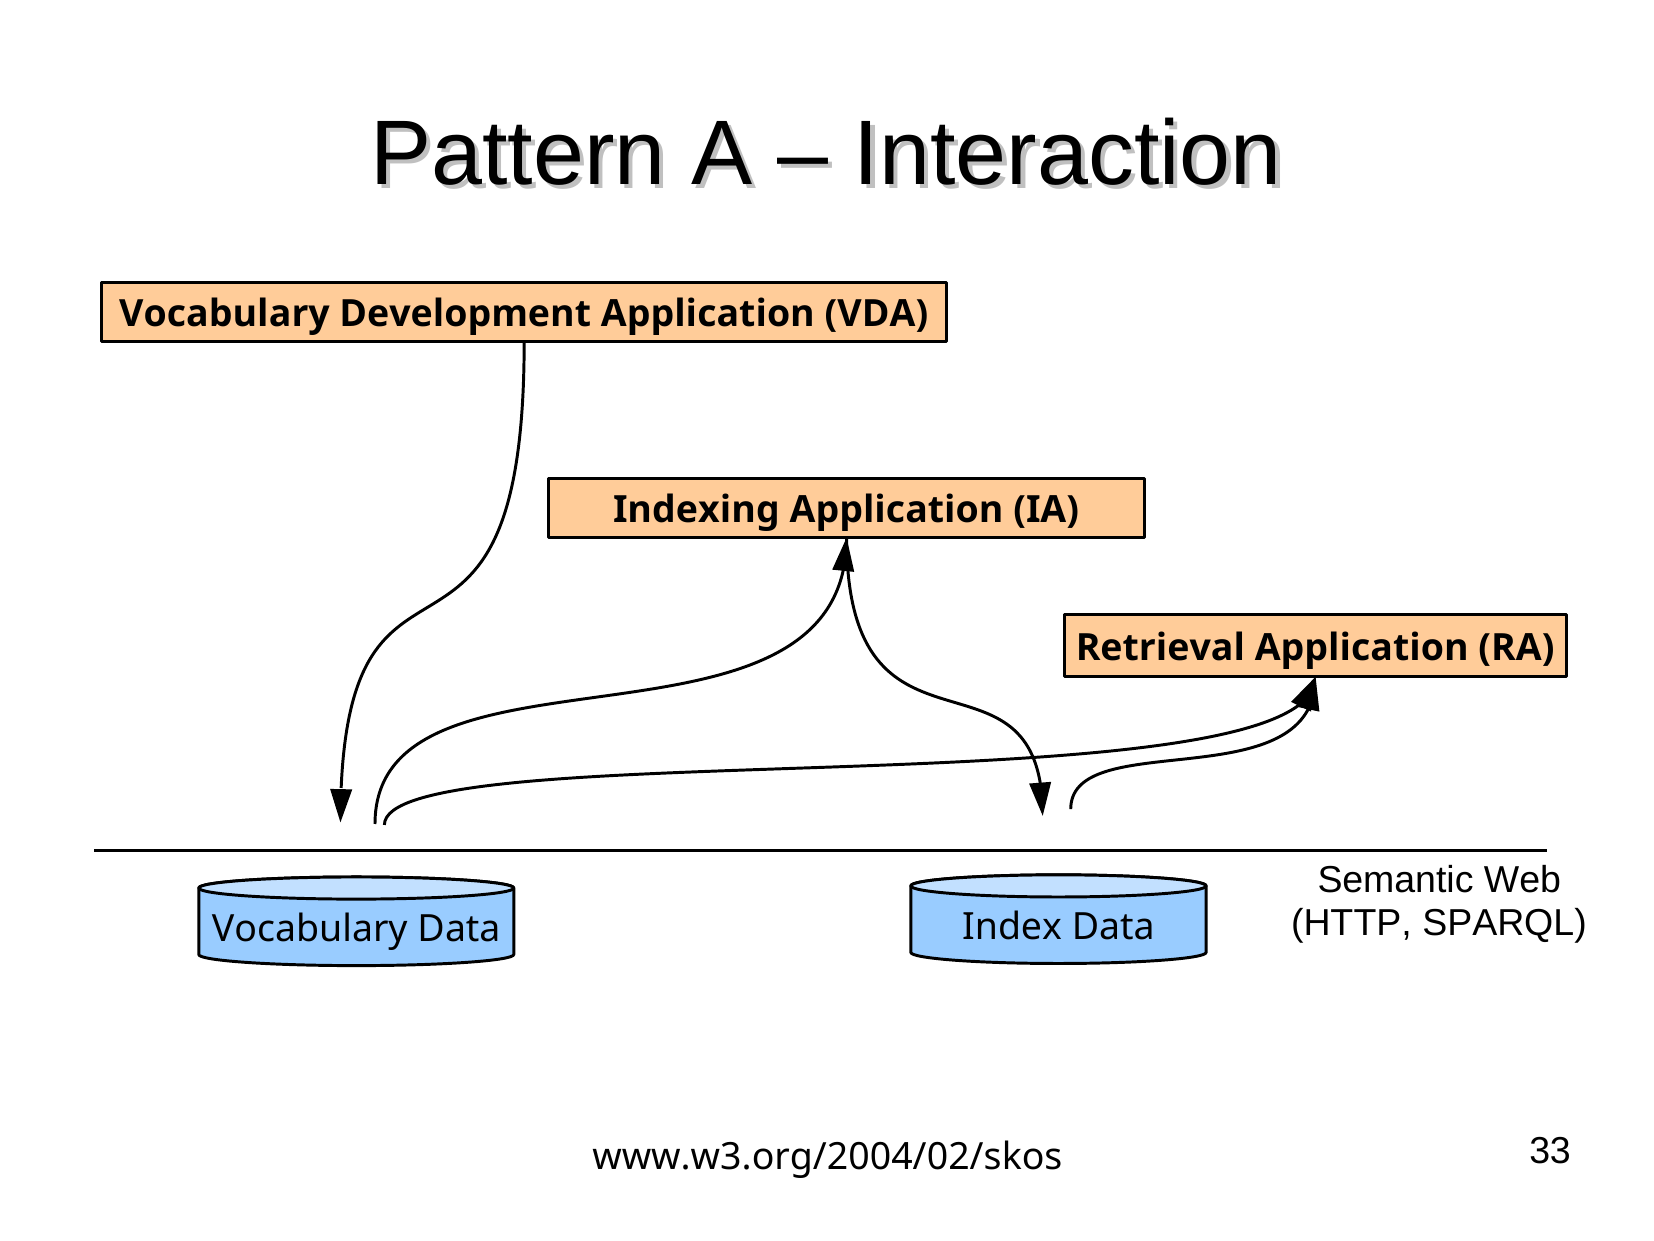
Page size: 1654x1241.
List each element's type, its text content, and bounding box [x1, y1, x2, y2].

text_box Semantic Web (HTTP, SPARQL) [1276, 851, 1603, 951]
title Pattern A – Interaction [82, 49, 1571, 257]
text_box Indexing Application (IA) [548, 478, 1145, 538]
text_box Vocabulary Development Application (VDA) [101, 282, 947, 342]
text_box Retrieval Application (RA) [1064, 614, 1567, 677]
text_box Index Data [910, 887, 1207, 964]
text_box Vocabulary Data [198, 889, 514, 966]
